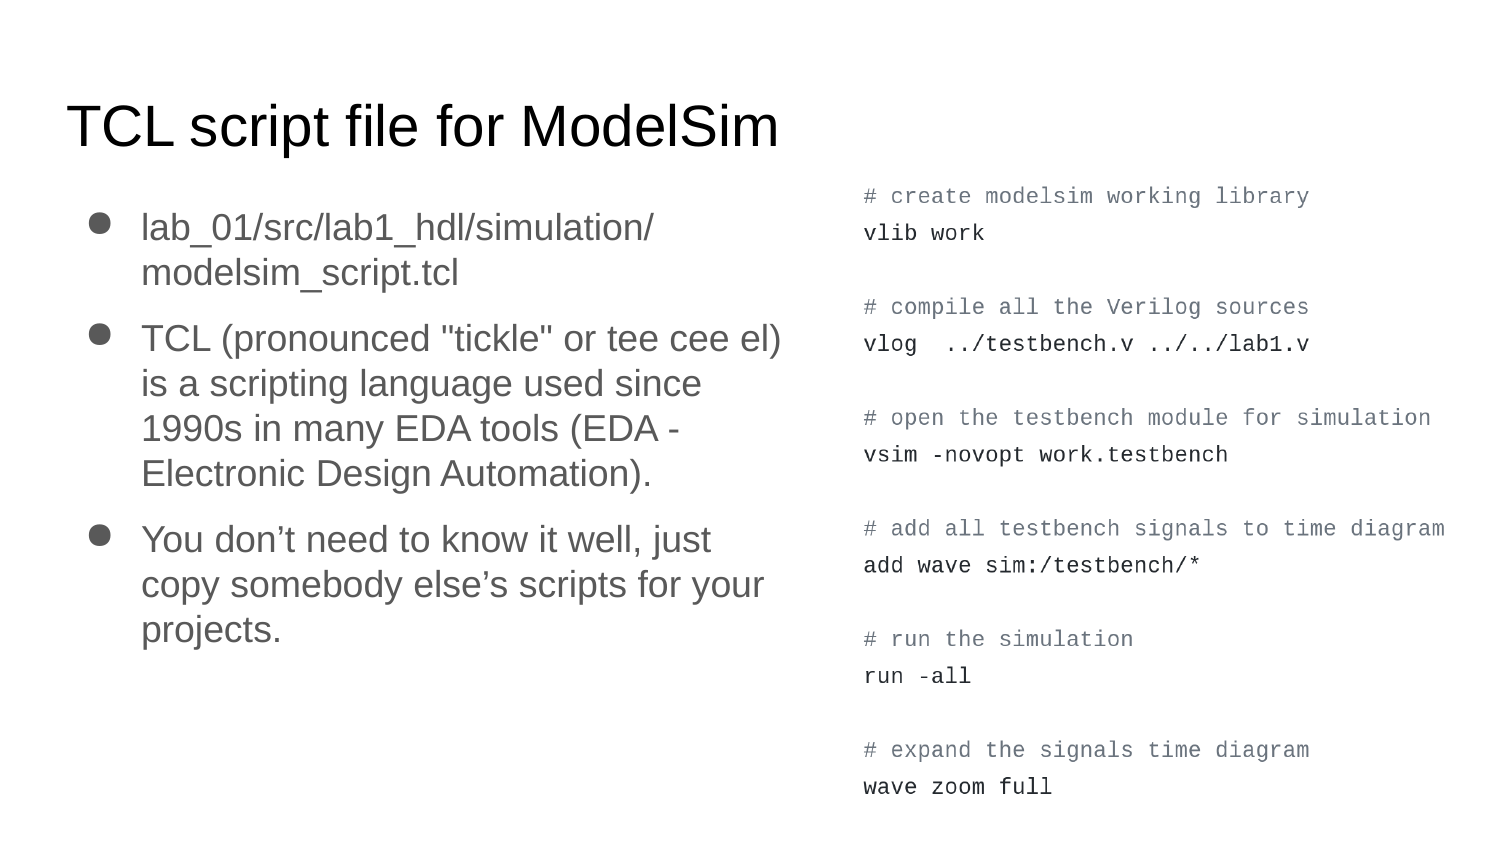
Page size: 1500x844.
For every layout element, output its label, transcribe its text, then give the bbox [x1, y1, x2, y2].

title TCL script file for ModelSim [51, 72, 1449, 167]
picture [857, 182, 1449, 797]
list lab_01/src/lab1_hdl/simulation/modelsim_script.tcl TCL (pronounced "tickle" or tee cee el) is a scripting language used since 1990s in many EDA tools (EDA - Electronic Design Automation). You don’t need to know it well, just copy somebody else’s scripts for your projects. [51, 188, 815, 796]
